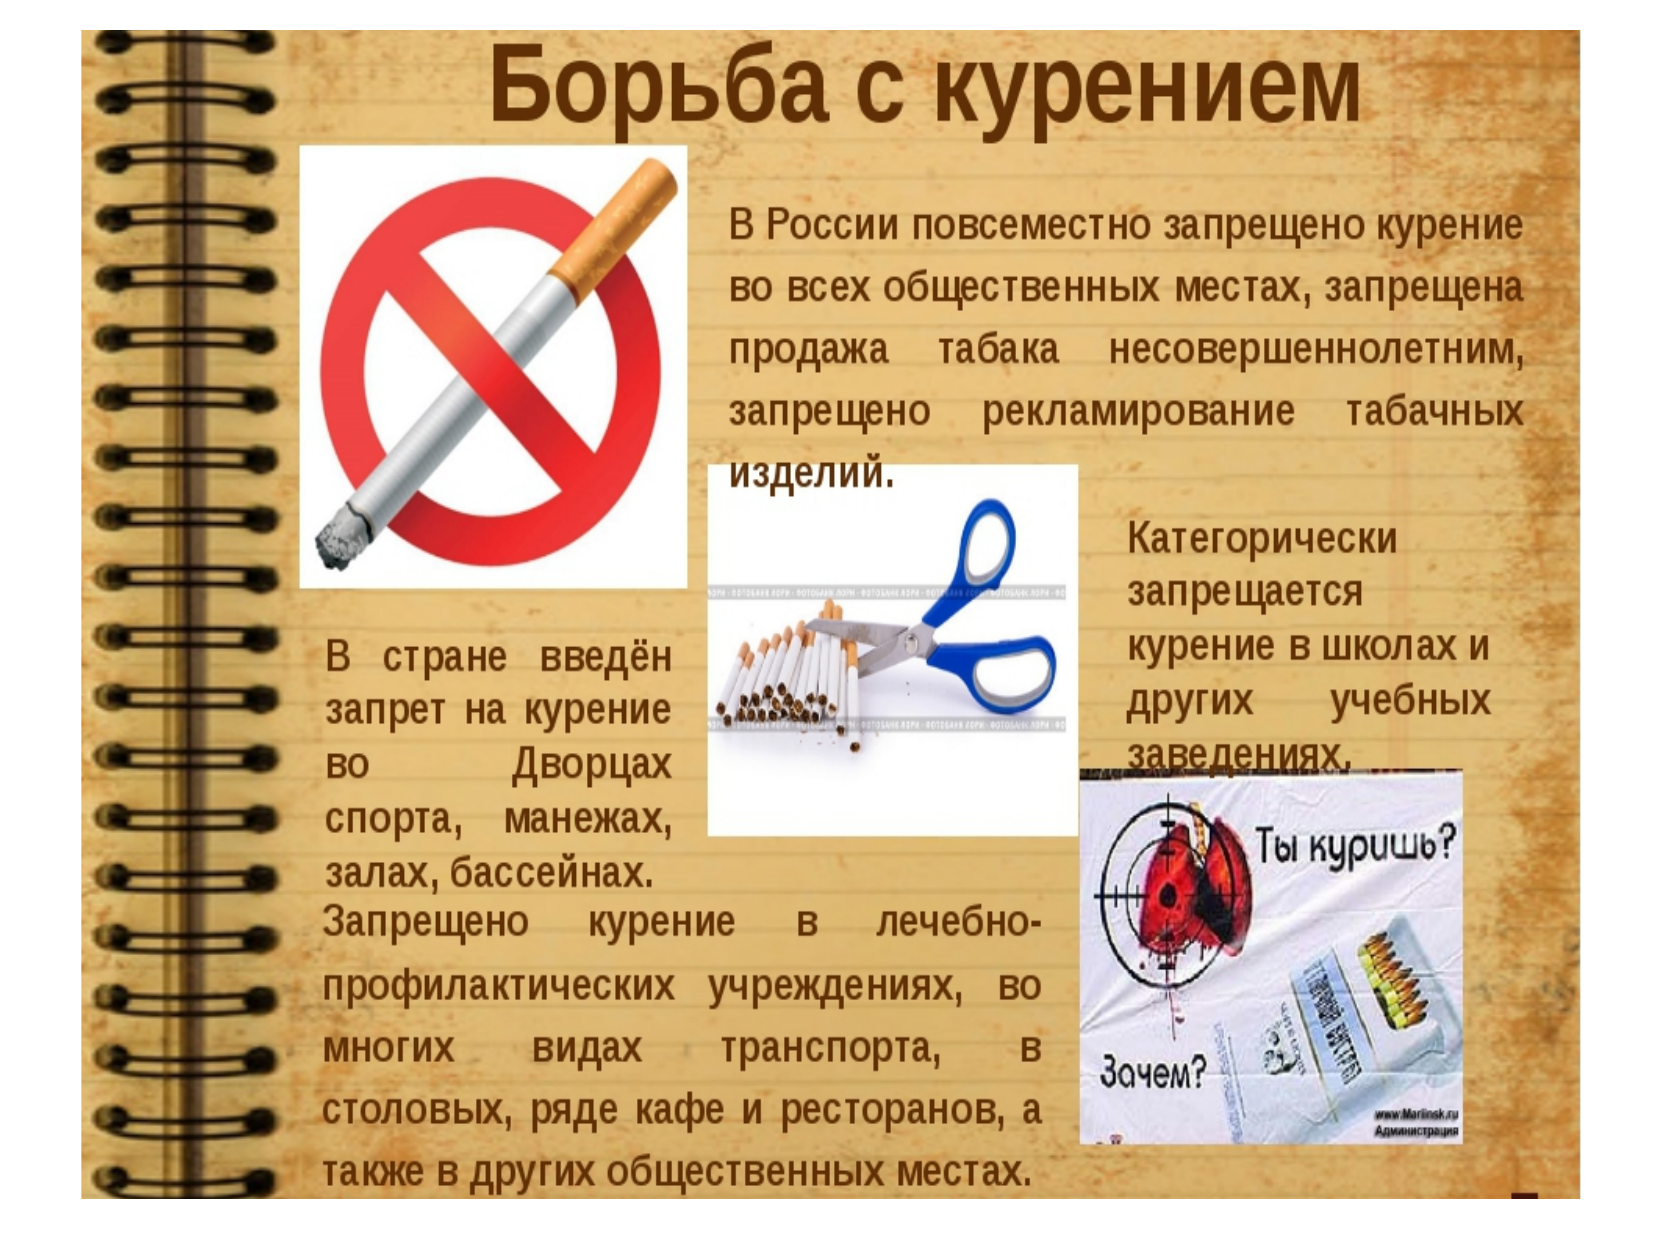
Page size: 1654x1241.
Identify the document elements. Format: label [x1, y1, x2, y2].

picture [81, 30, 1582, 1199]
